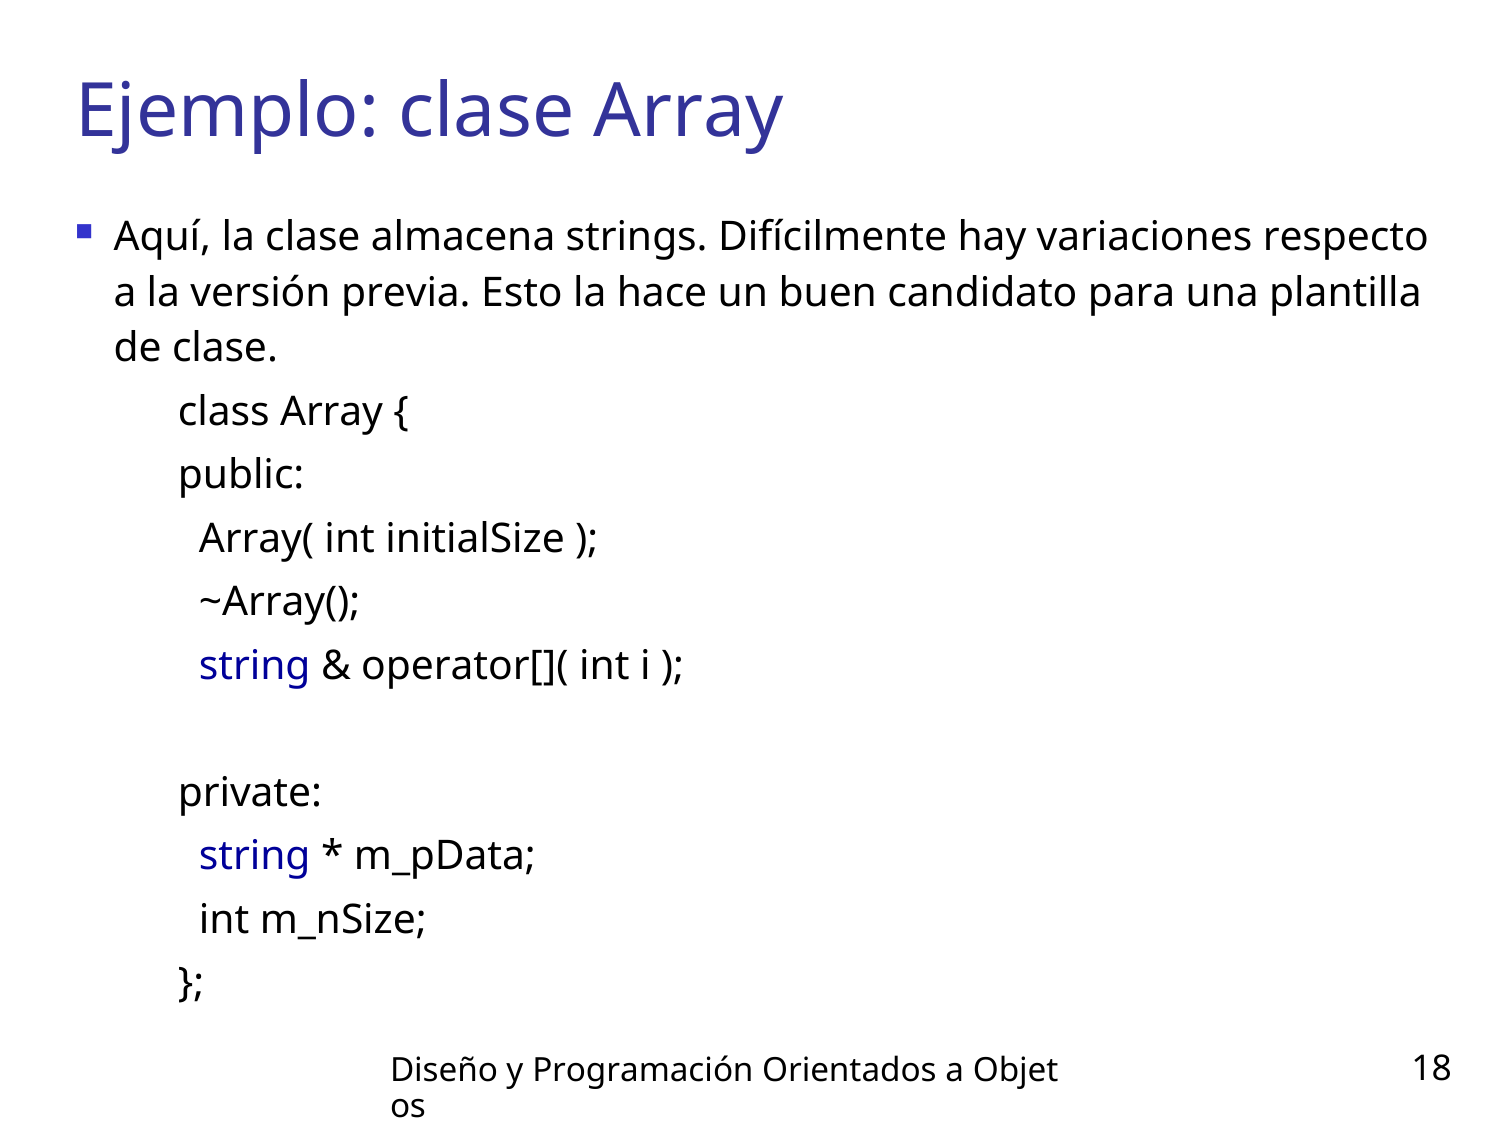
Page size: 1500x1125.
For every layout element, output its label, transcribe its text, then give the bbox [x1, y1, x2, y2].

list Aquí, la clase almacena strings. Difícilmente hay variaciones respecto a la versión previa. Esto la hace un buen candidato para una plantilla de clase. class Array { public: Array( int initialSize ); ~Array(); string & operator[]( int i ); private: string * m_pData; int m_nSize; }; [75, 207, 1462, 1013]
title Ejemplo: clase Array [75, 25, 1466, 188]
